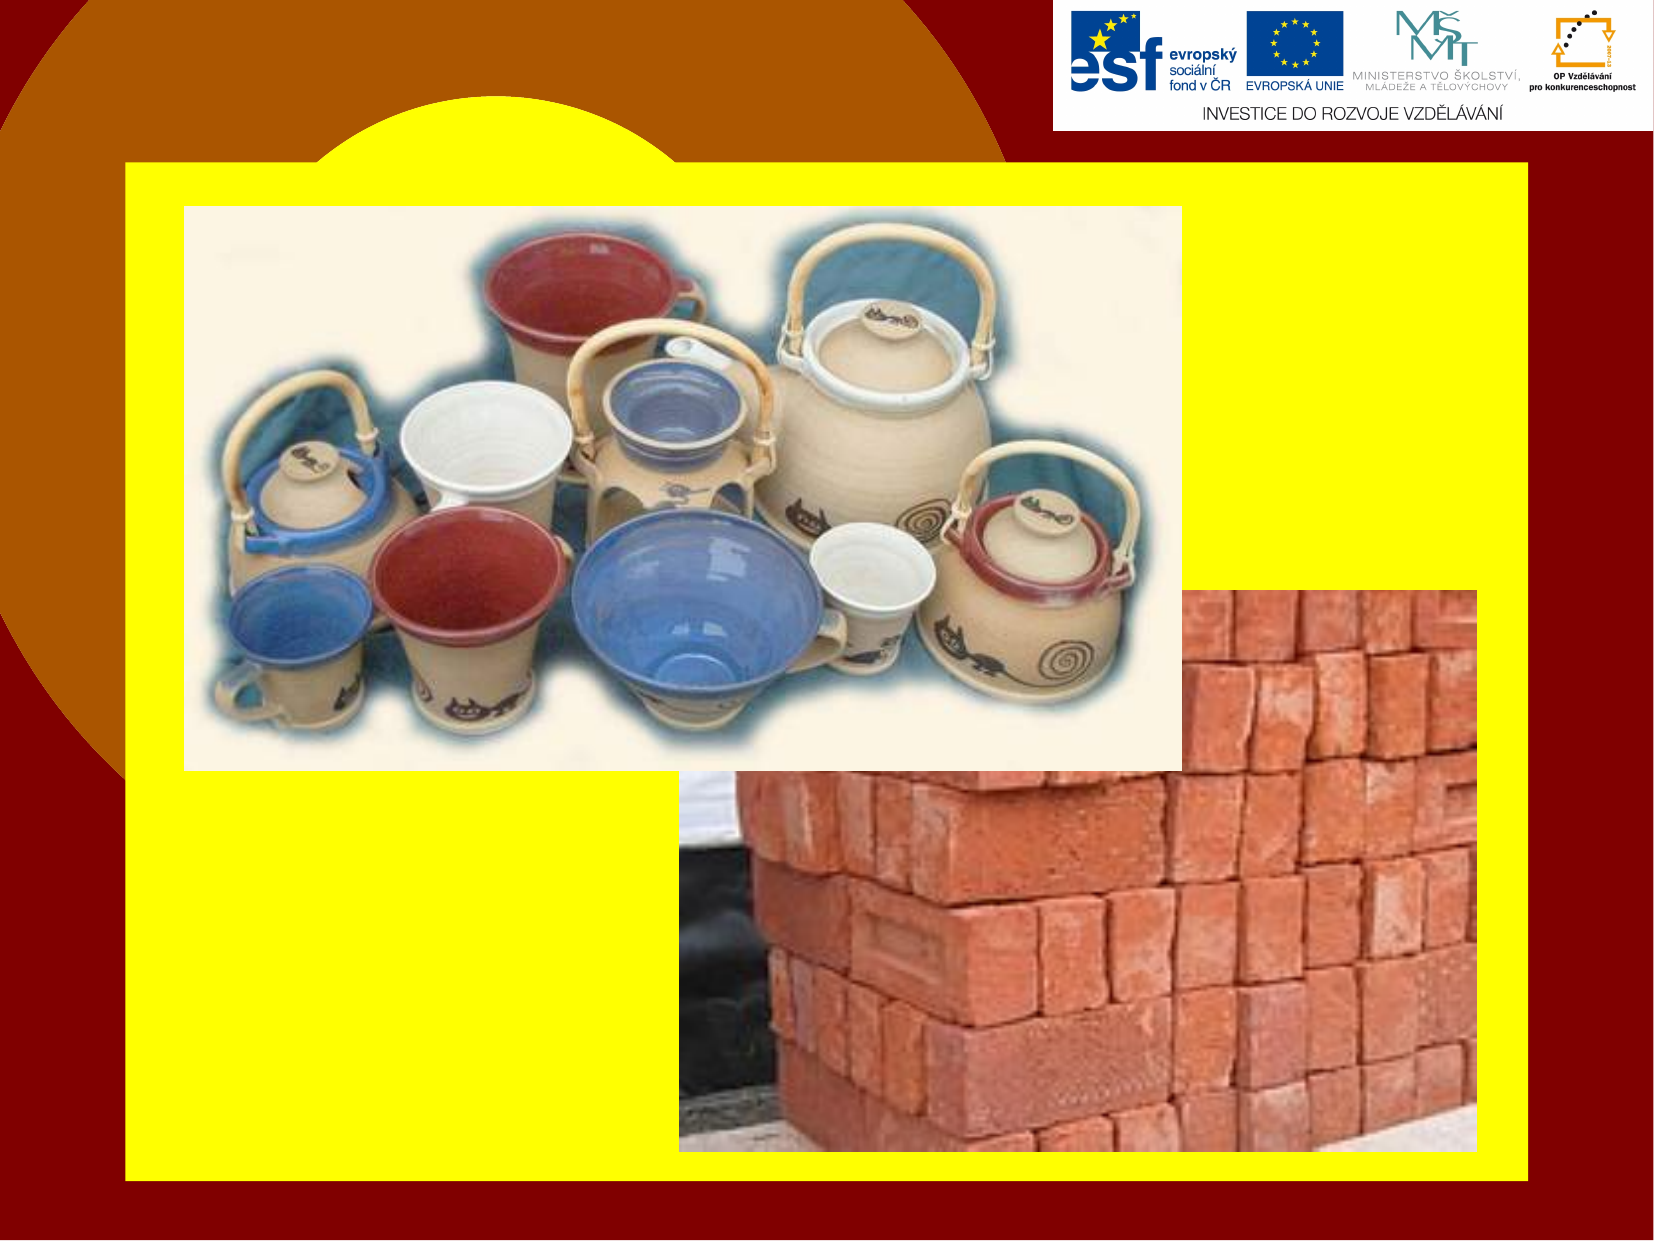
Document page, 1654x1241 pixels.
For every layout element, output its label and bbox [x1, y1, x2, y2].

picture [1053, 0, 1654, 131]
text_box [125, 162, 1529, 1182]
picture [184, 206, 1477, 1152]
